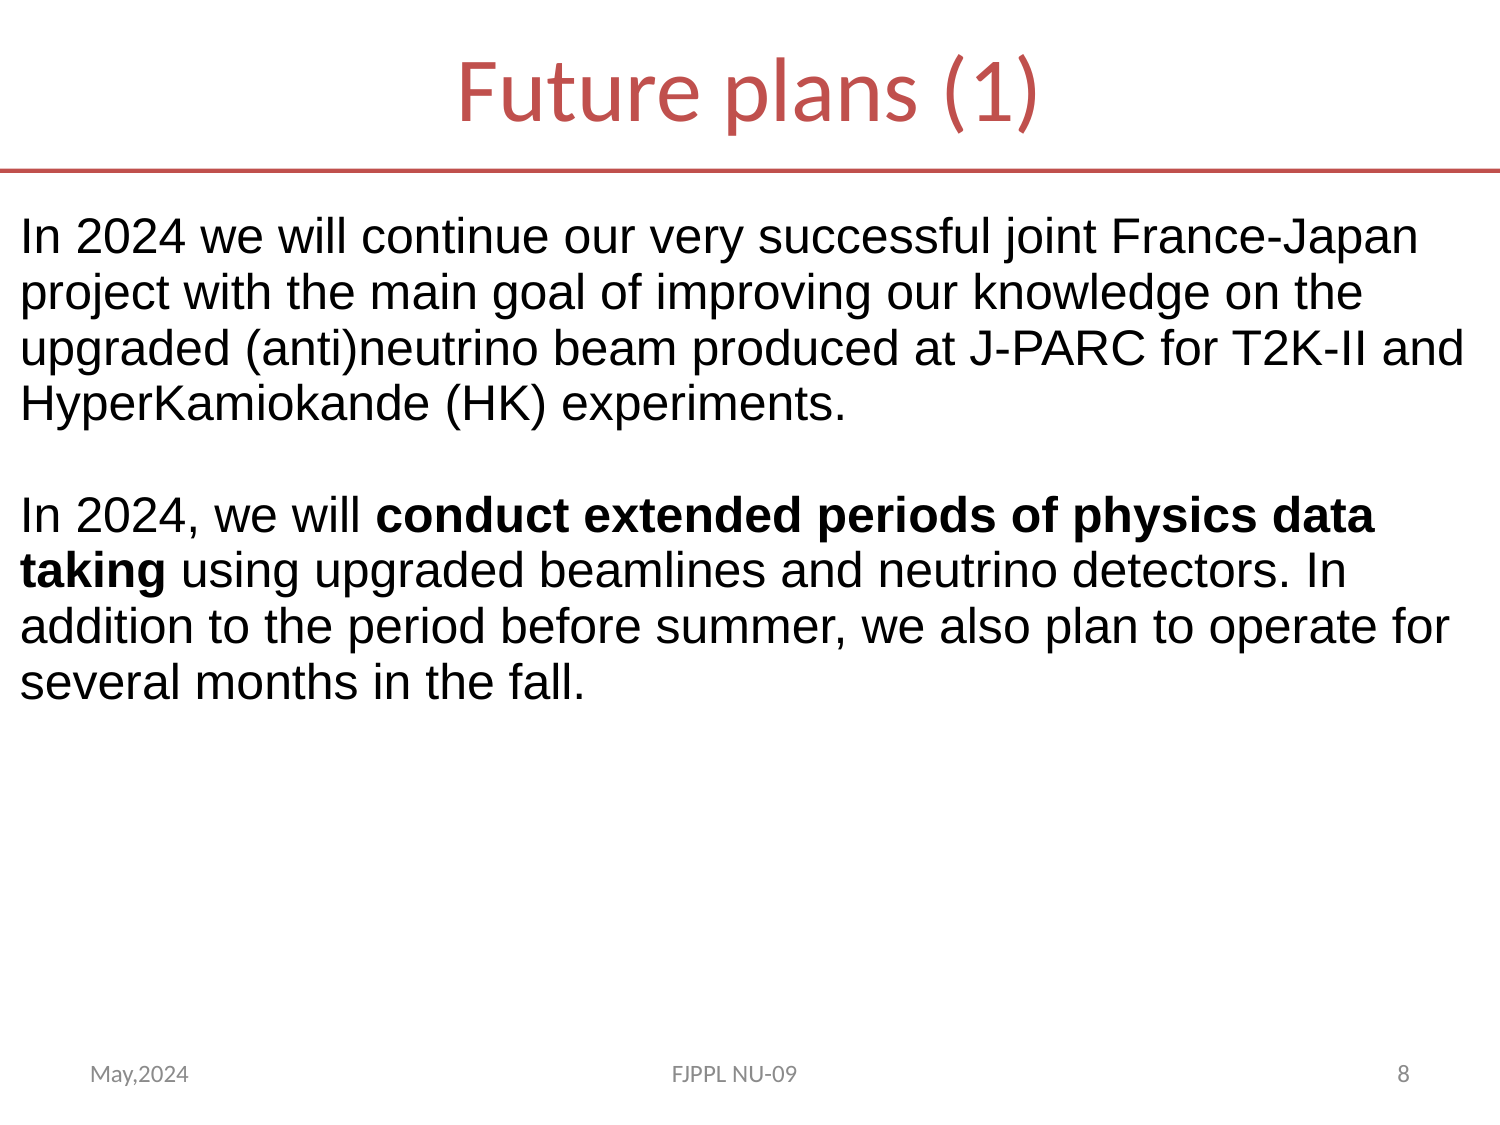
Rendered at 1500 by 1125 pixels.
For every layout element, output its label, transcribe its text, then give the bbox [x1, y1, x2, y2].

text_box FJPPL NU-09 [464, 1052, 1005, 1103]
text_box In 2024 we will continue our very successful joint France-Japan project with the main goal of improving our knowledge on the upgraded (anti)neutrino beam produced at J-PARC for T2K-II and HyperKamiokande (HK) experiments. In 2024, we will conduct extended periods of physics data taking using upgraded beamlines and neutrino detectors. In addition to the period before summer, we also plan to operate for several months in the fall. [5, 200, 1500, 1052]
text_box 13 [1074, 1052, 1425, 1103]
text_box Future plans (1) [75, 29, 1425, 141]
text_box May,2024 [74, 1052, 425, 1103]
